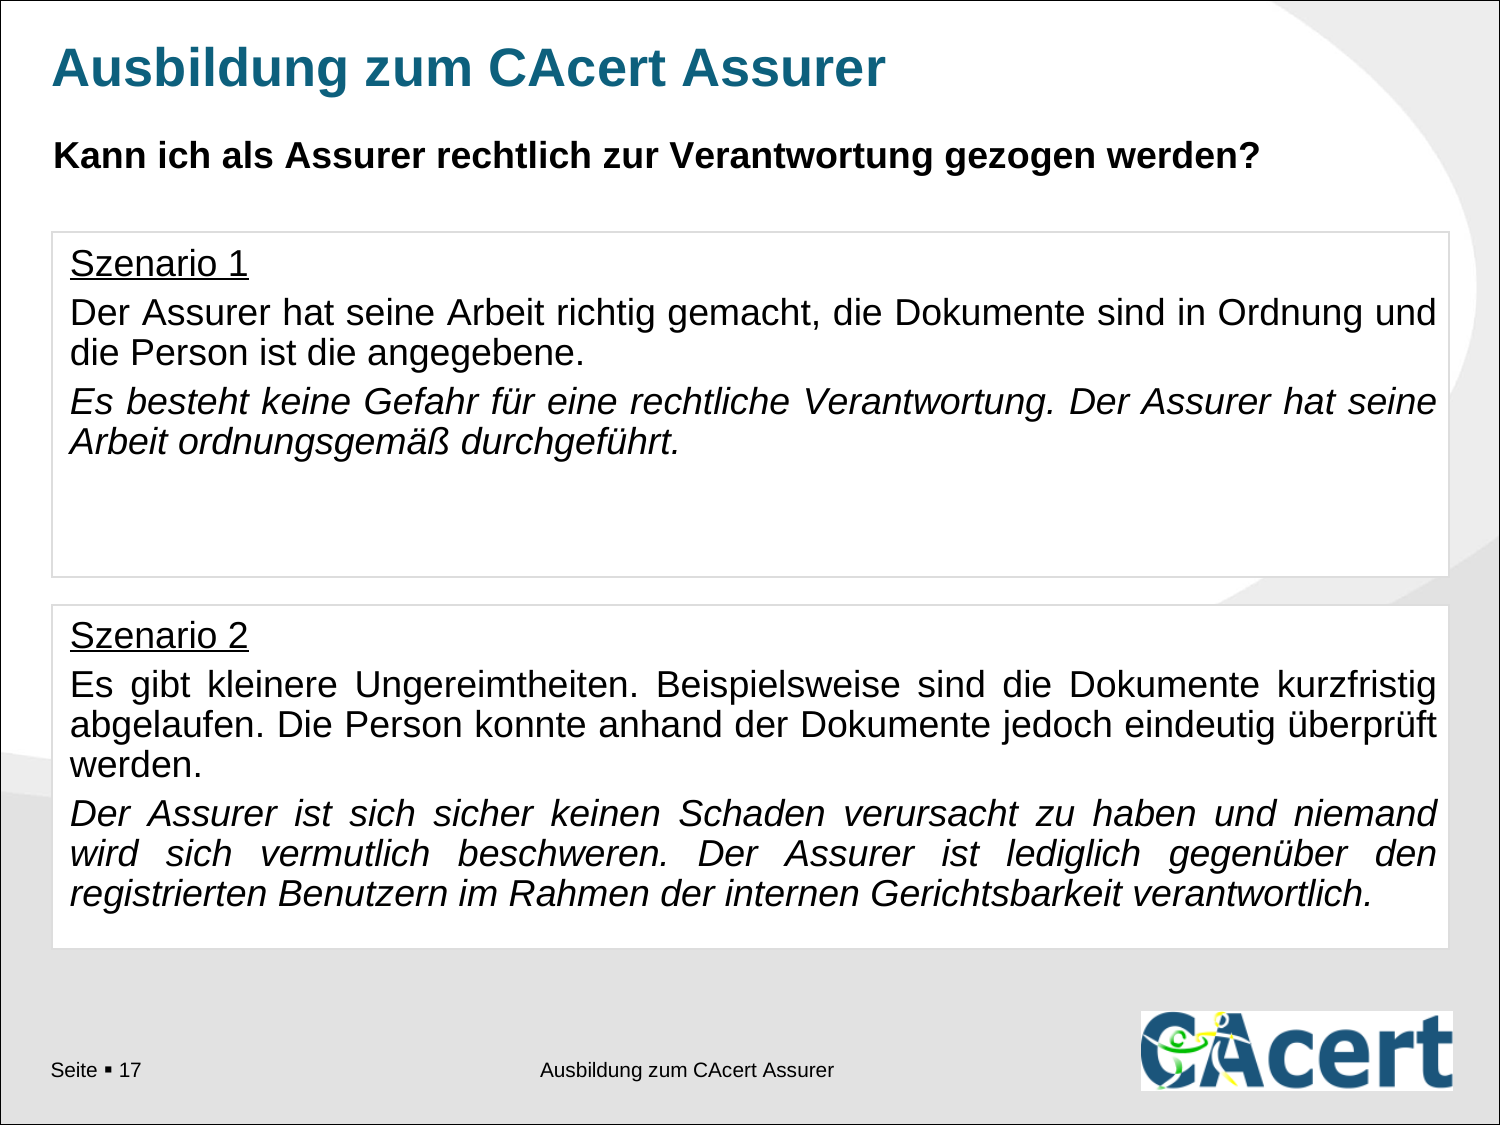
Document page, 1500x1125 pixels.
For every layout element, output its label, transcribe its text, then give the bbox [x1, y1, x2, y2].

title Ausbildung zum CAcert Assurer [51, 19, 1450, 118]
picture [1, 1, 1499, 1124]
text_box Szenario 2 Es gibt kleinere Ungereimtheiten. Beispielsweise sind die Dokumente kurzfristig abgelaufen. Die Person konnte anhand der Dokumente jedoch eindeutig überprüft werden. Der Assurer ist sich sicher keinen Schaden verursacht zu haben und niemand wird sich vermutlich beschweren. Der Assurer ist lediglich gegenüber den registrierten Benutzern im Rahmen der internen Gerichtsbarkeit verantwortlich. [52, 604, 1450, 949]
text_box Kann ich als Assurer rechtlich zur Verantwortung gezogen werden? [53, 125, 1446, 185]
text_box Szenario 1 Der Assurer hat seine Arbeit richtig gemacht, die Dokumente sind in Ordnung und die Person ist die angegebene. Es besteht keine Gefahr für eine rechtliche Verantwortung. Der Assurer hat seine Arbeit ordnungsgemäß durchgeführt. [52, 232, 1450, 577]
